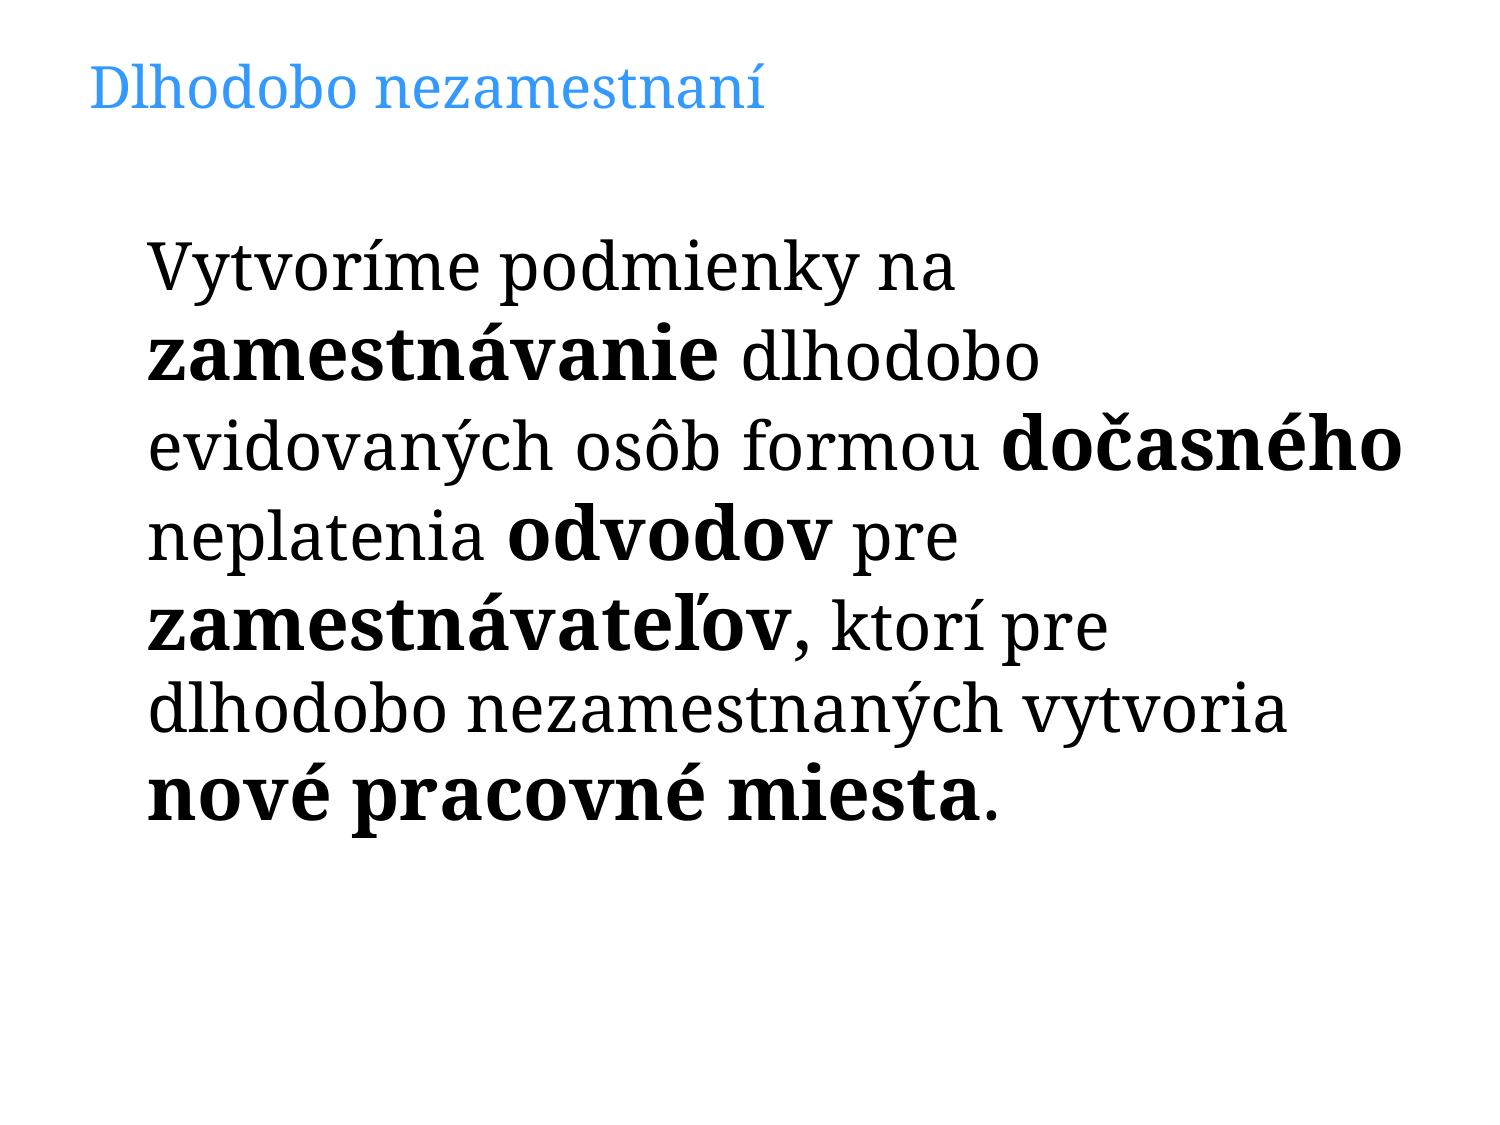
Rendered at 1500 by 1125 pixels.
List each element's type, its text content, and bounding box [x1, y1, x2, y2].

title Dlhodobo nezamestnaní [75, 42, 1426, 129]
list Vytvoríme podmienky na zamestnávanie dlhodobo evidovaných osôb formou dočasného neplatenia odvodov pre zamestnávateľov, ktorí pre dlhodobo nezamestnaných vytvoria nové pracovné miesta. [76, 207, 1427, 1035]
